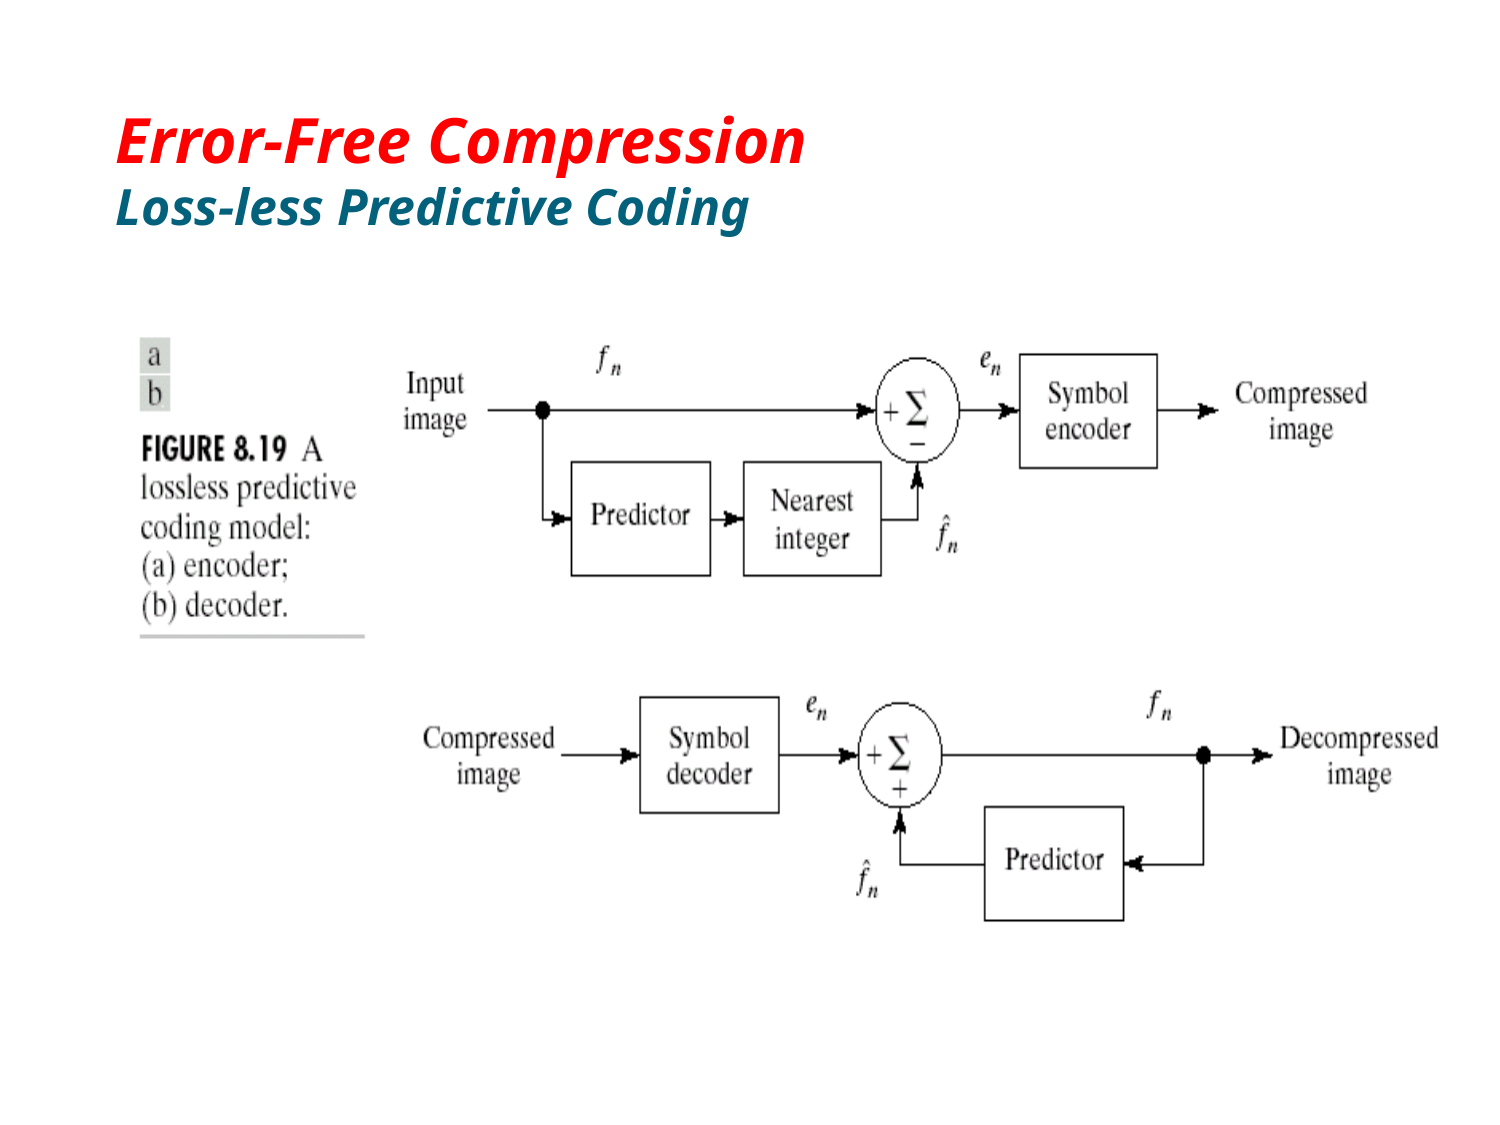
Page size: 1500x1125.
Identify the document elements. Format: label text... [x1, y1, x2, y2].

picture [129, 326, 1447, 934]
text_box Error-Free Compression Loss-less Predictive Coding [101, 55, 1377, 244]
